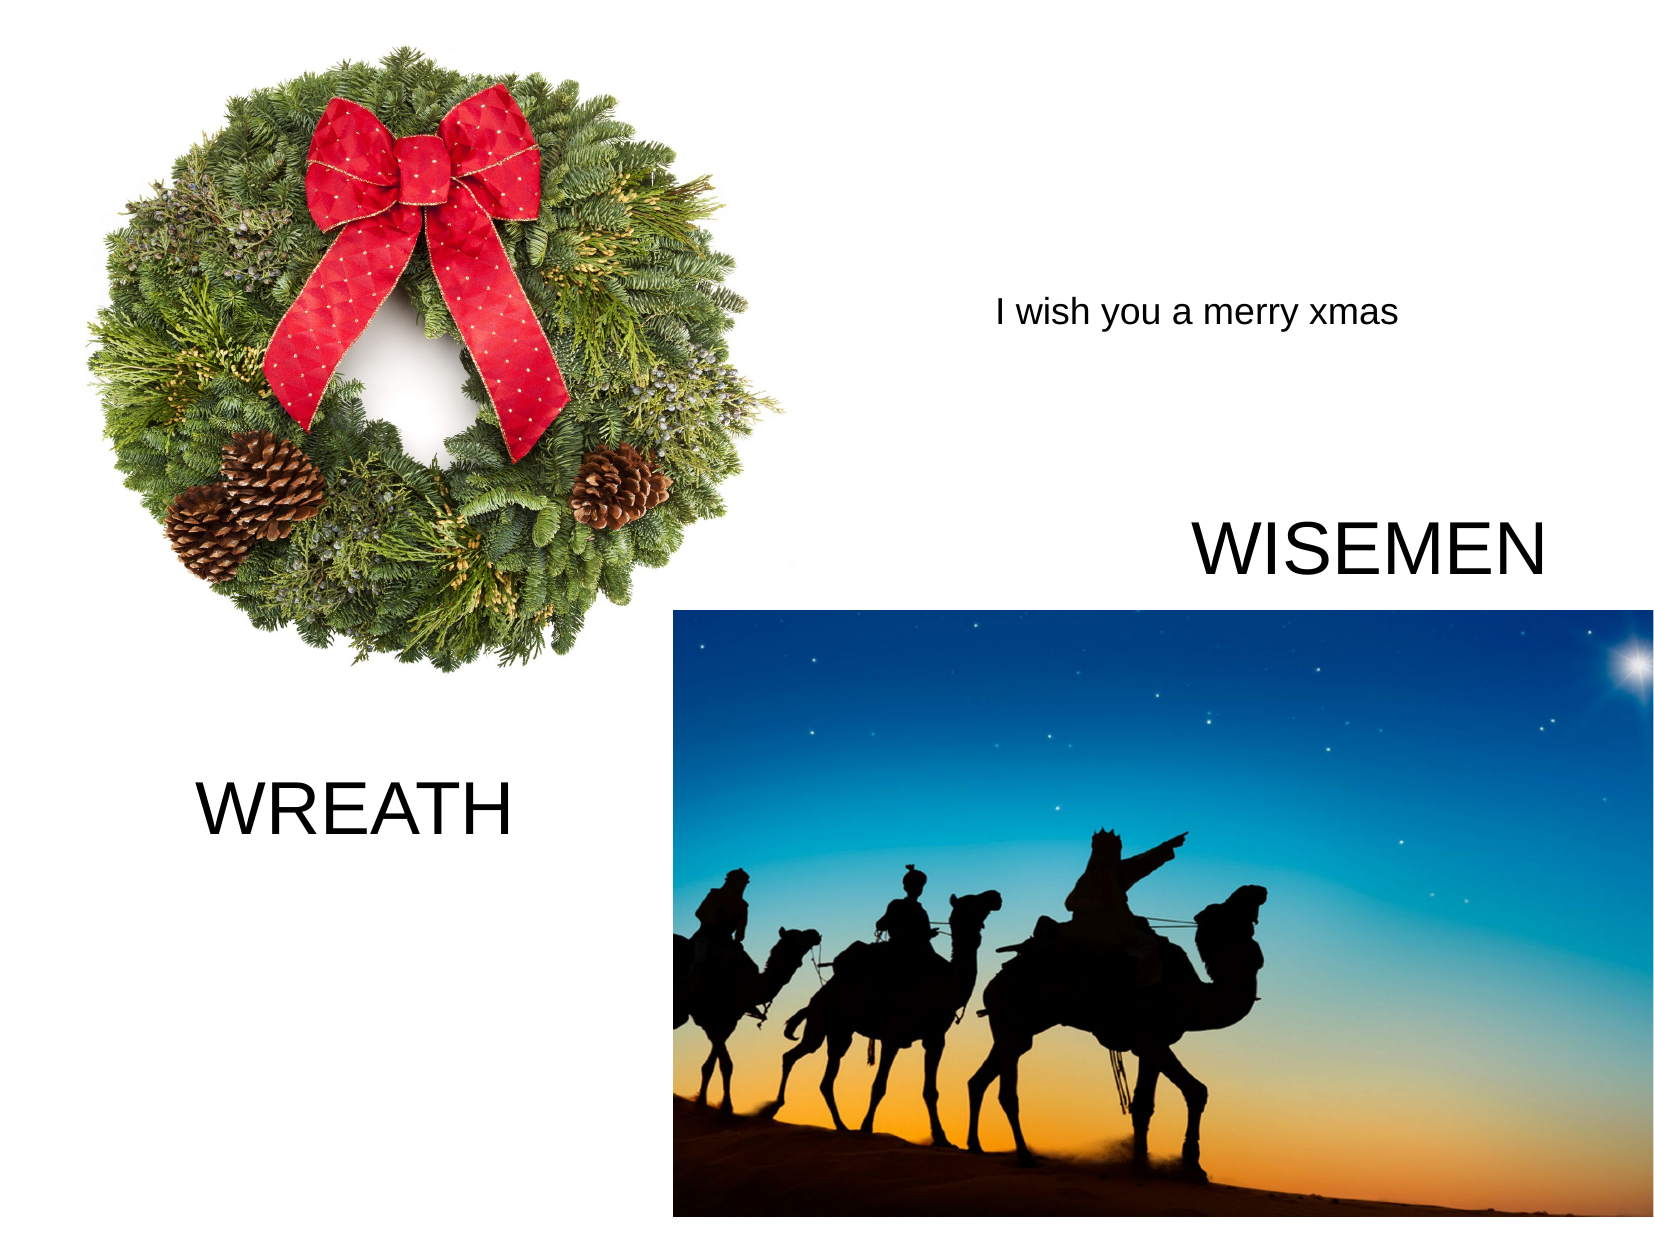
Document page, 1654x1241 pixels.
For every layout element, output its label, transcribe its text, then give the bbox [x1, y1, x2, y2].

picture [673, 829, 1654, 1217]
picture [0, 0, 1654, 837]
text_box WREATH [96, 766, 615, 851]
text_box WISEMEN [1169, 506, 1571, 591]
text_box I wish you a merry xmas [980, 283, 1412, 341]
